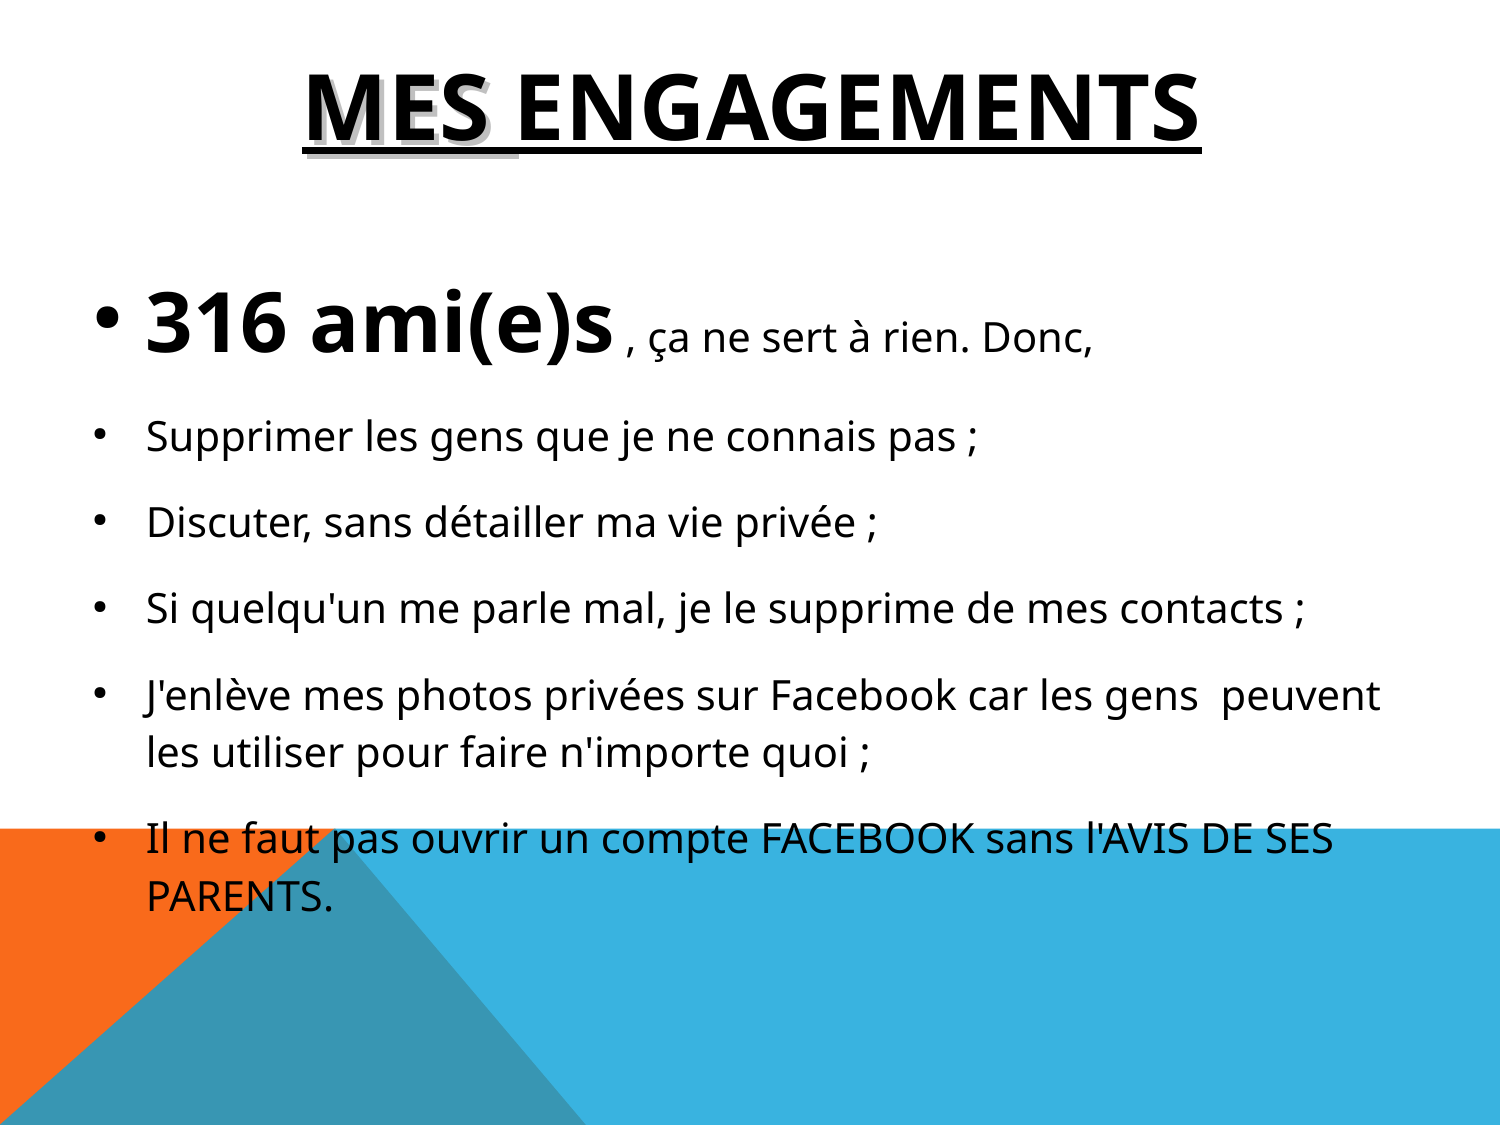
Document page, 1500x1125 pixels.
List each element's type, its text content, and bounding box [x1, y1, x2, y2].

list 316 ami(e)s , ça ne sert à rien. Donc, Supprimer les gens que je ne connais pas ; Discuter, sans détailler ma vie privée ; Si quelqu'un me parle mal, je le supprime de mes contacts ; J'enlève mes photos privées sur Facebook car les gens peuvent les utiliser pour faire n'importe quoi ; Il ne faut pas ouvrir un compte FACEBOOK sans l'AVIS DE SES PARENTS. [75, 263, 1425, 857]
title MES ENGAGEMENTS [135, 49, 1369, 162]
